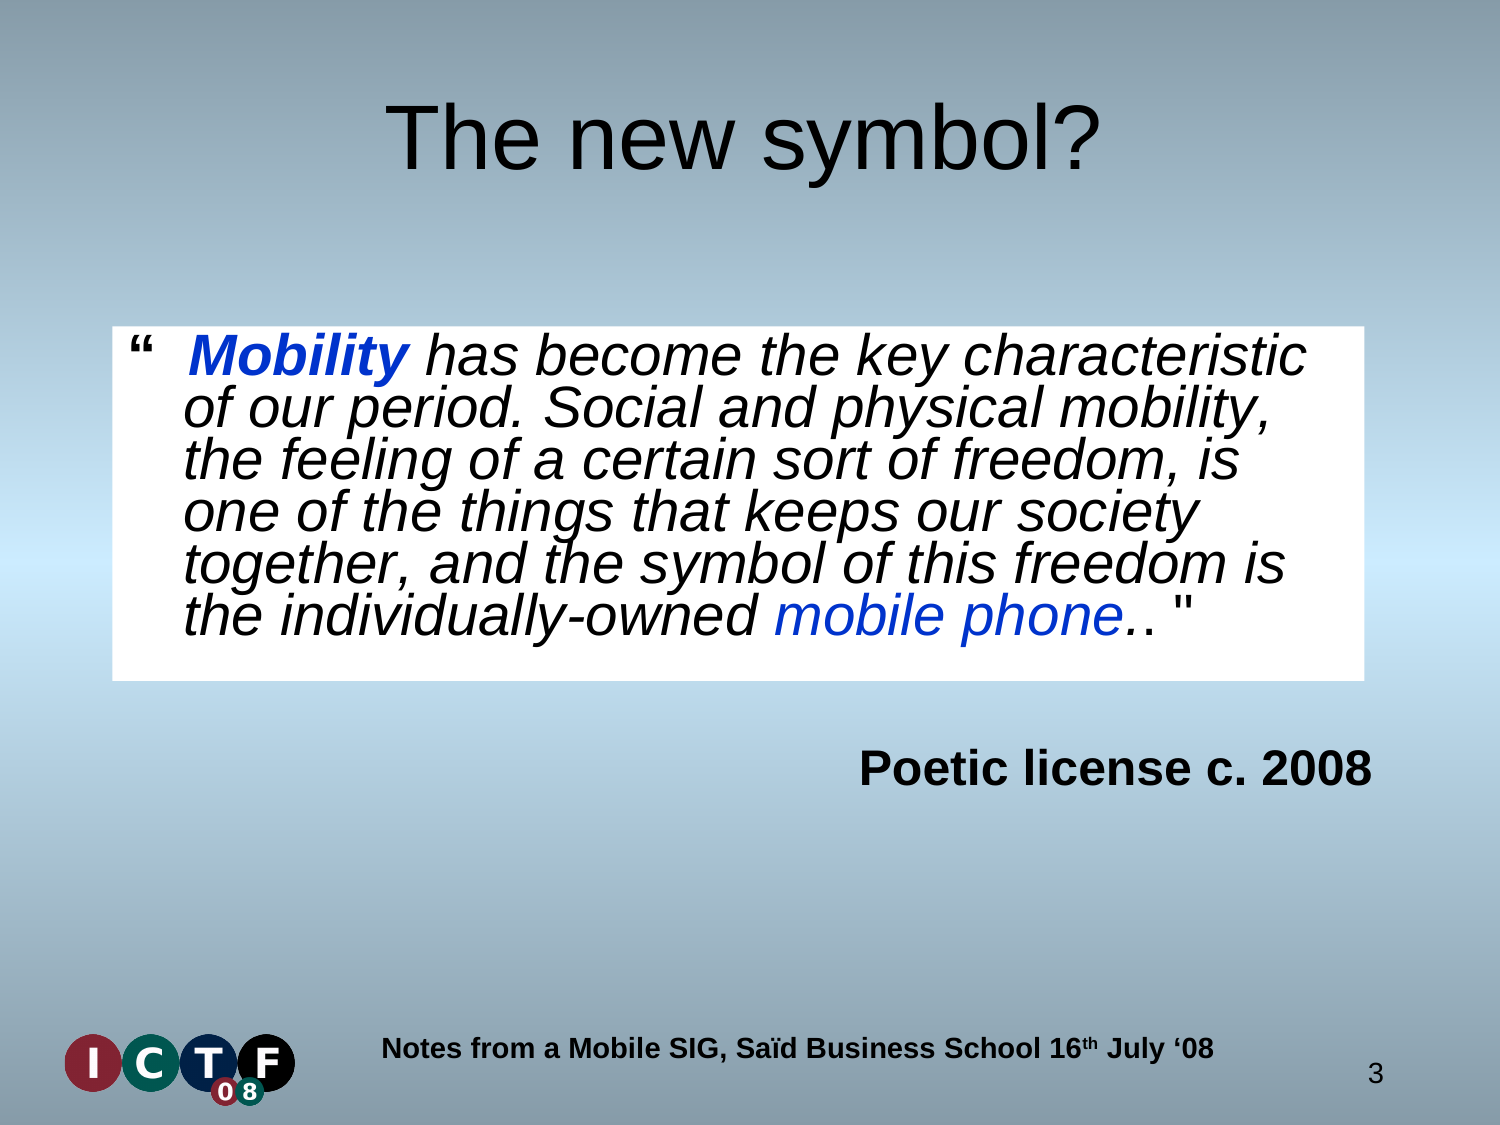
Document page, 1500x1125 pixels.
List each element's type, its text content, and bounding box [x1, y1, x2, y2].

list “ Mobility has become the key characteristic of our period. Social and physical mobility, the feeling of a certain sort of freedom, is one of the things that keeps our society together, and the symbol of this freedom is the individually-owned mobile phone.. " [112, 326, 1365, 681]
picture [64, 1034, 295, 1106]
text_box Poetic license c. 2008 [289, 739, 1388, 811]
title The new symbol? [230, 74, 1258, 201]
